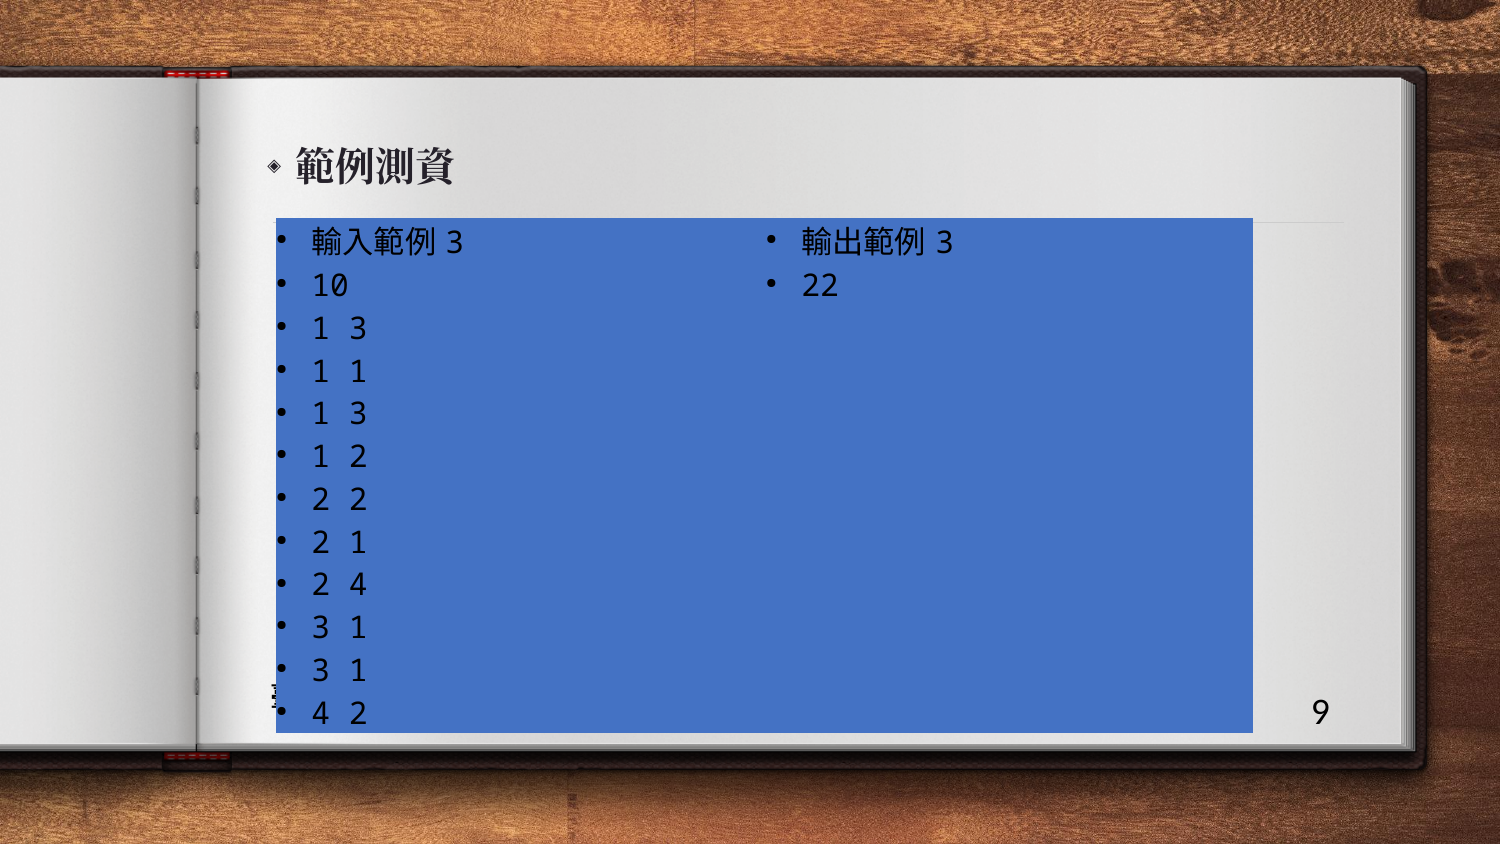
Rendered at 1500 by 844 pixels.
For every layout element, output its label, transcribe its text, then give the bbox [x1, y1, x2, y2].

table_header 輸入範例3 10 1 3 1 1 1 3 1 2 2 2 2 1 2 4 3 1 3 1 4 2 [276, 218, 766, 733]
list 範例測資 [252, 126, 1194, 205]
text_box [1295, 672, 1386, 737]
table_header 輸出範例3 22 [766, 218, 1253, 733]
